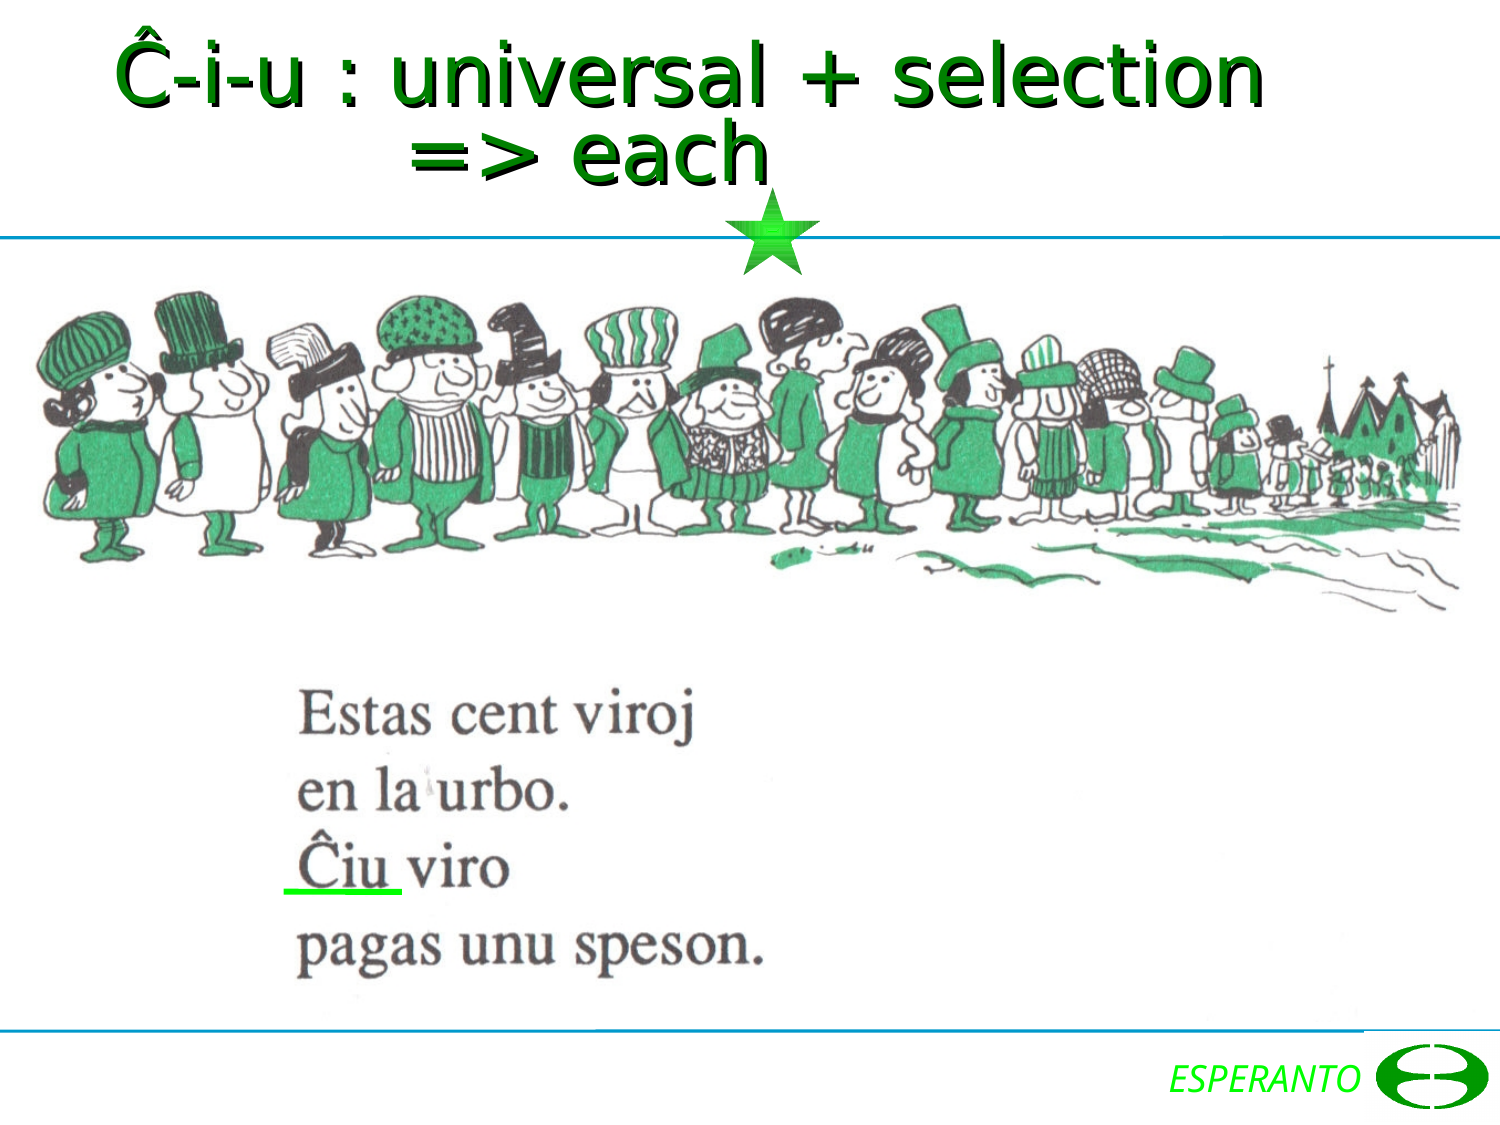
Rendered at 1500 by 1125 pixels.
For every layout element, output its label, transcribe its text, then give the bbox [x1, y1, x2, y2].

title Ĉ-i-u : universal + selection => each [112, 0, 1448, 239]
picture [29, 278, 1477, 1022]
picture [1364, 1032, 1500, 1122]
